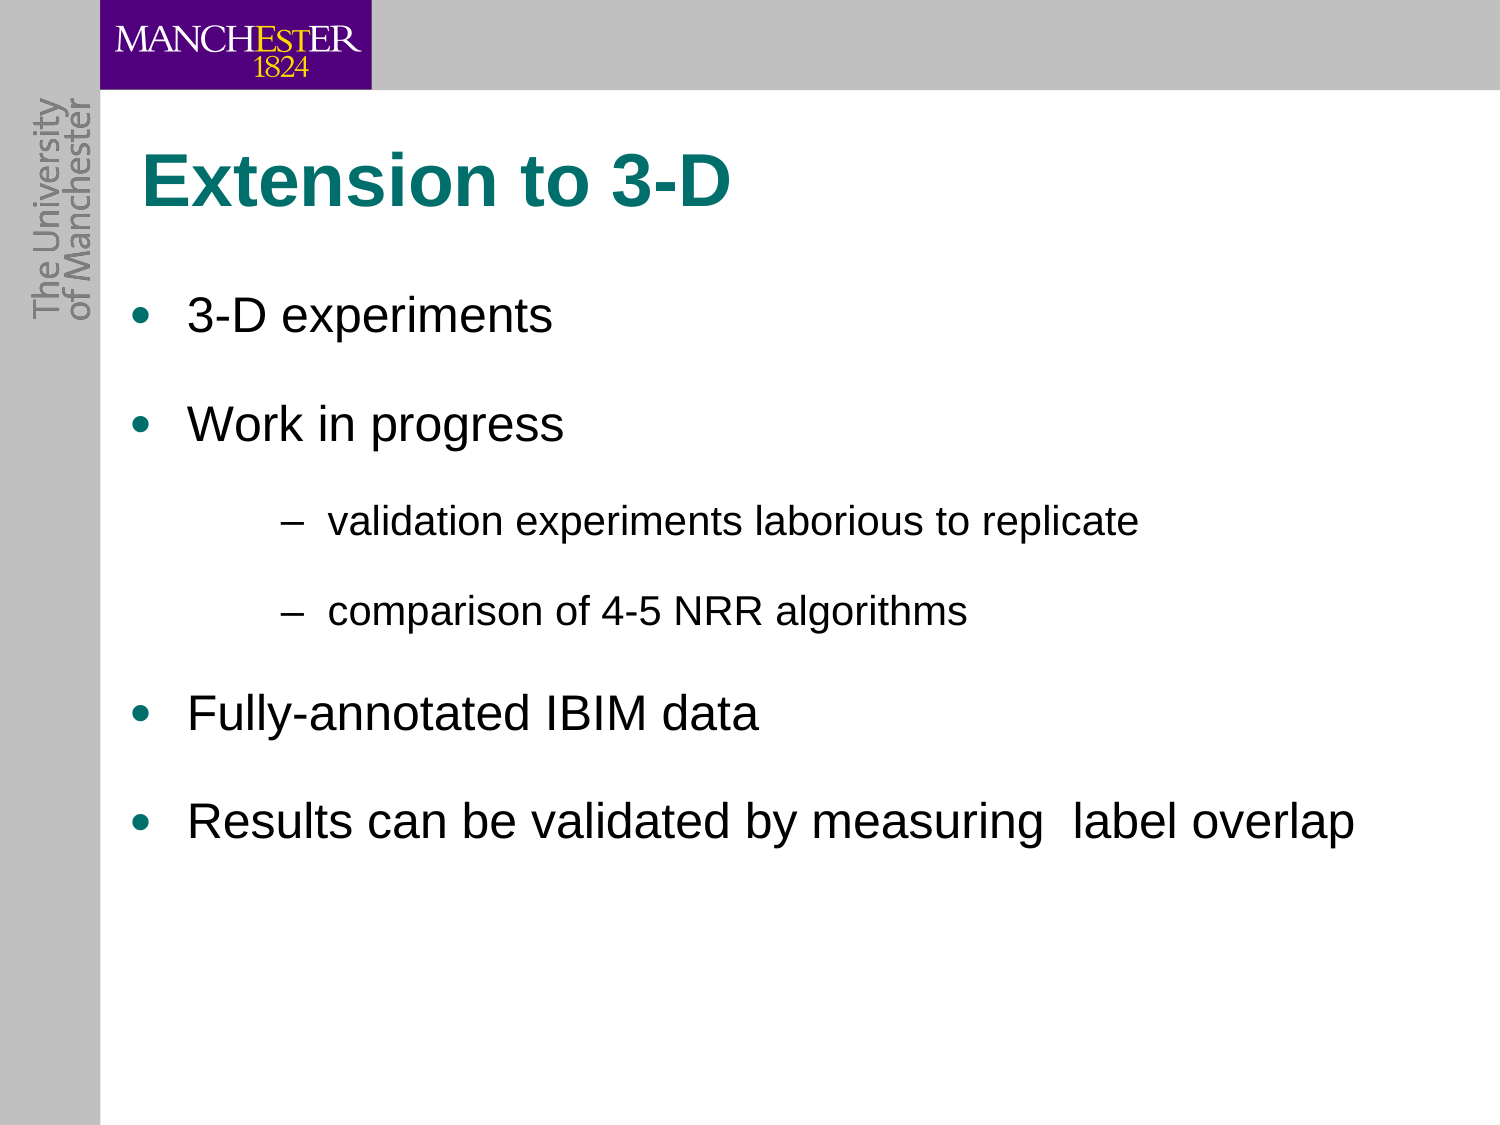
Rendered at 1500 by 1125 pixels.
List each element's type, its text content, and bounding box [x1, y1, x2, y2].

list 3-D experiments Work in progress validation experiments laborious to replicate comparison of 4-5 NRR algorithms Fully-annotated IBIM data Results can be validated by measuring label overlap [130, 259, 1407, 1012]
picture [0, 0, 372, 320]
title Extension to 3-D [141, 118, 1418, 249]
